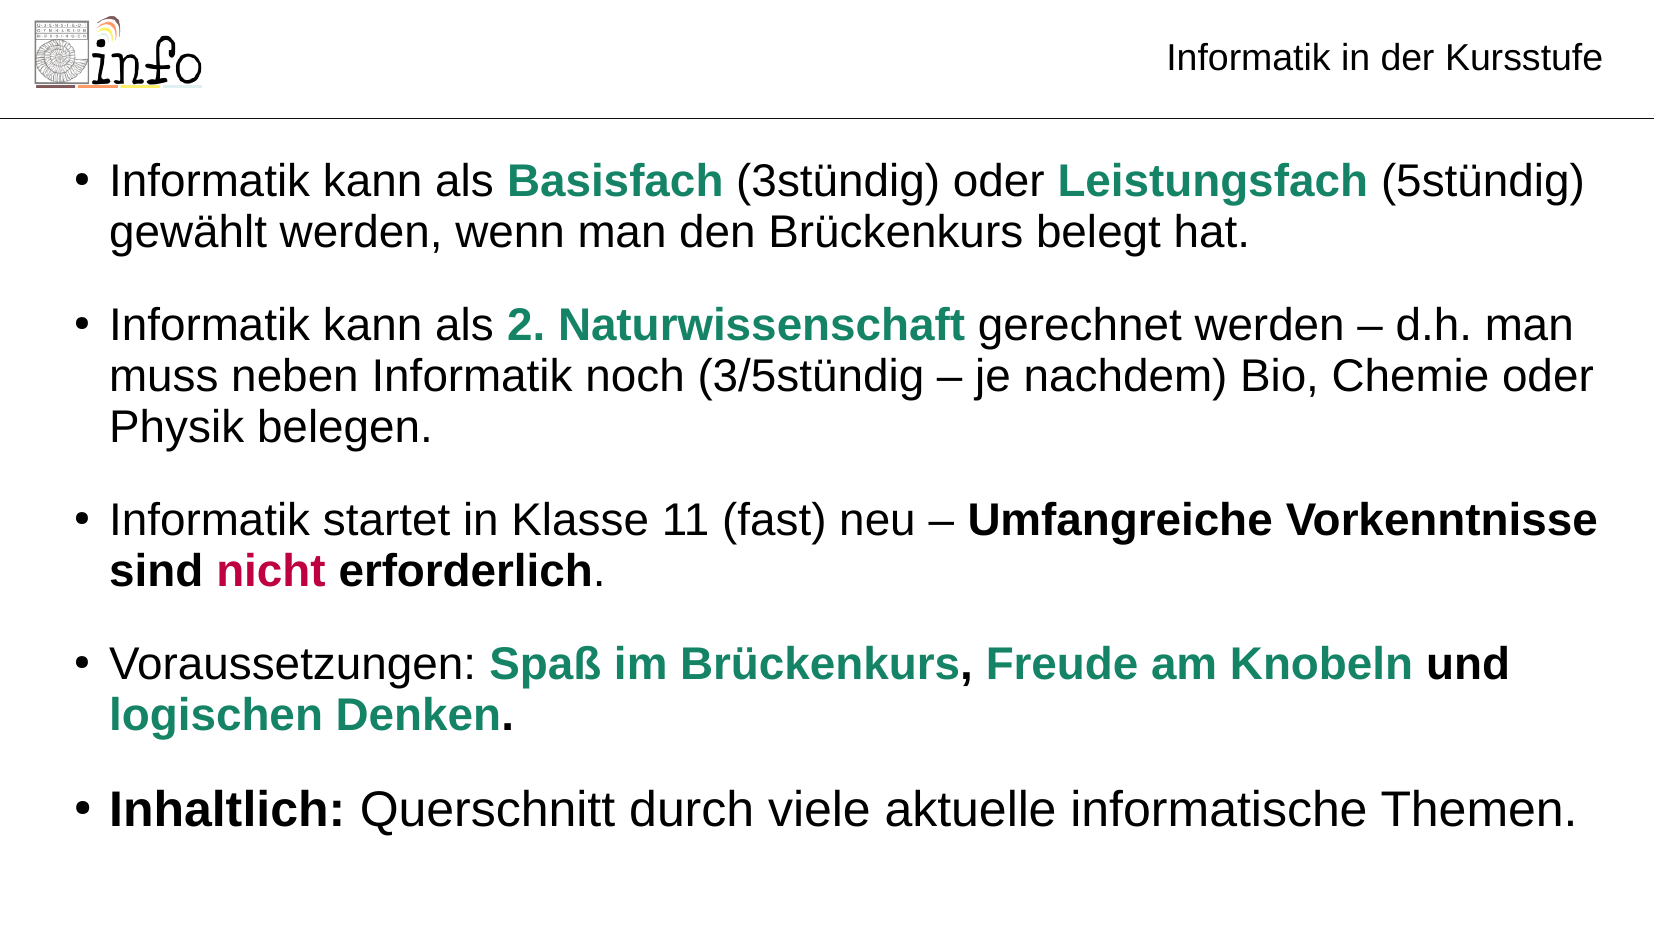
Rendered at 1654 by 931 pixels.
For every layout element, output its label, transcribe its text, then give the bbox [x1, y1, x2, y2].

picture [29, 16, 202, 89]
text_box Informatik in der Kursstufe [1151, 29, 1625, 87]
text_box Informatik kann als Basisfach (3stündig) oder Leistungsfach (5stündig) gewählt werden, wenn man den Brückenkurs belegt hat. Informatik kann als 2. Naturwissenschaft gerechnet werden – d.h. man muss neben Informatik noch (3/5stündig – je nachdem) Bio, Chemie oder Physik belegen. Informatik startet in Klasse 11 (fast) neu – Umfangreiche Vorkenntnisse sind nicht erforderlich. Voraussetzungen: Spaß im Brückenkurs, Freude am Knobeln und logischen Denken. Inhaltlich: Querschnitt durch viele aktuelle informatische Themen. [59, 147, 1625, 863]
